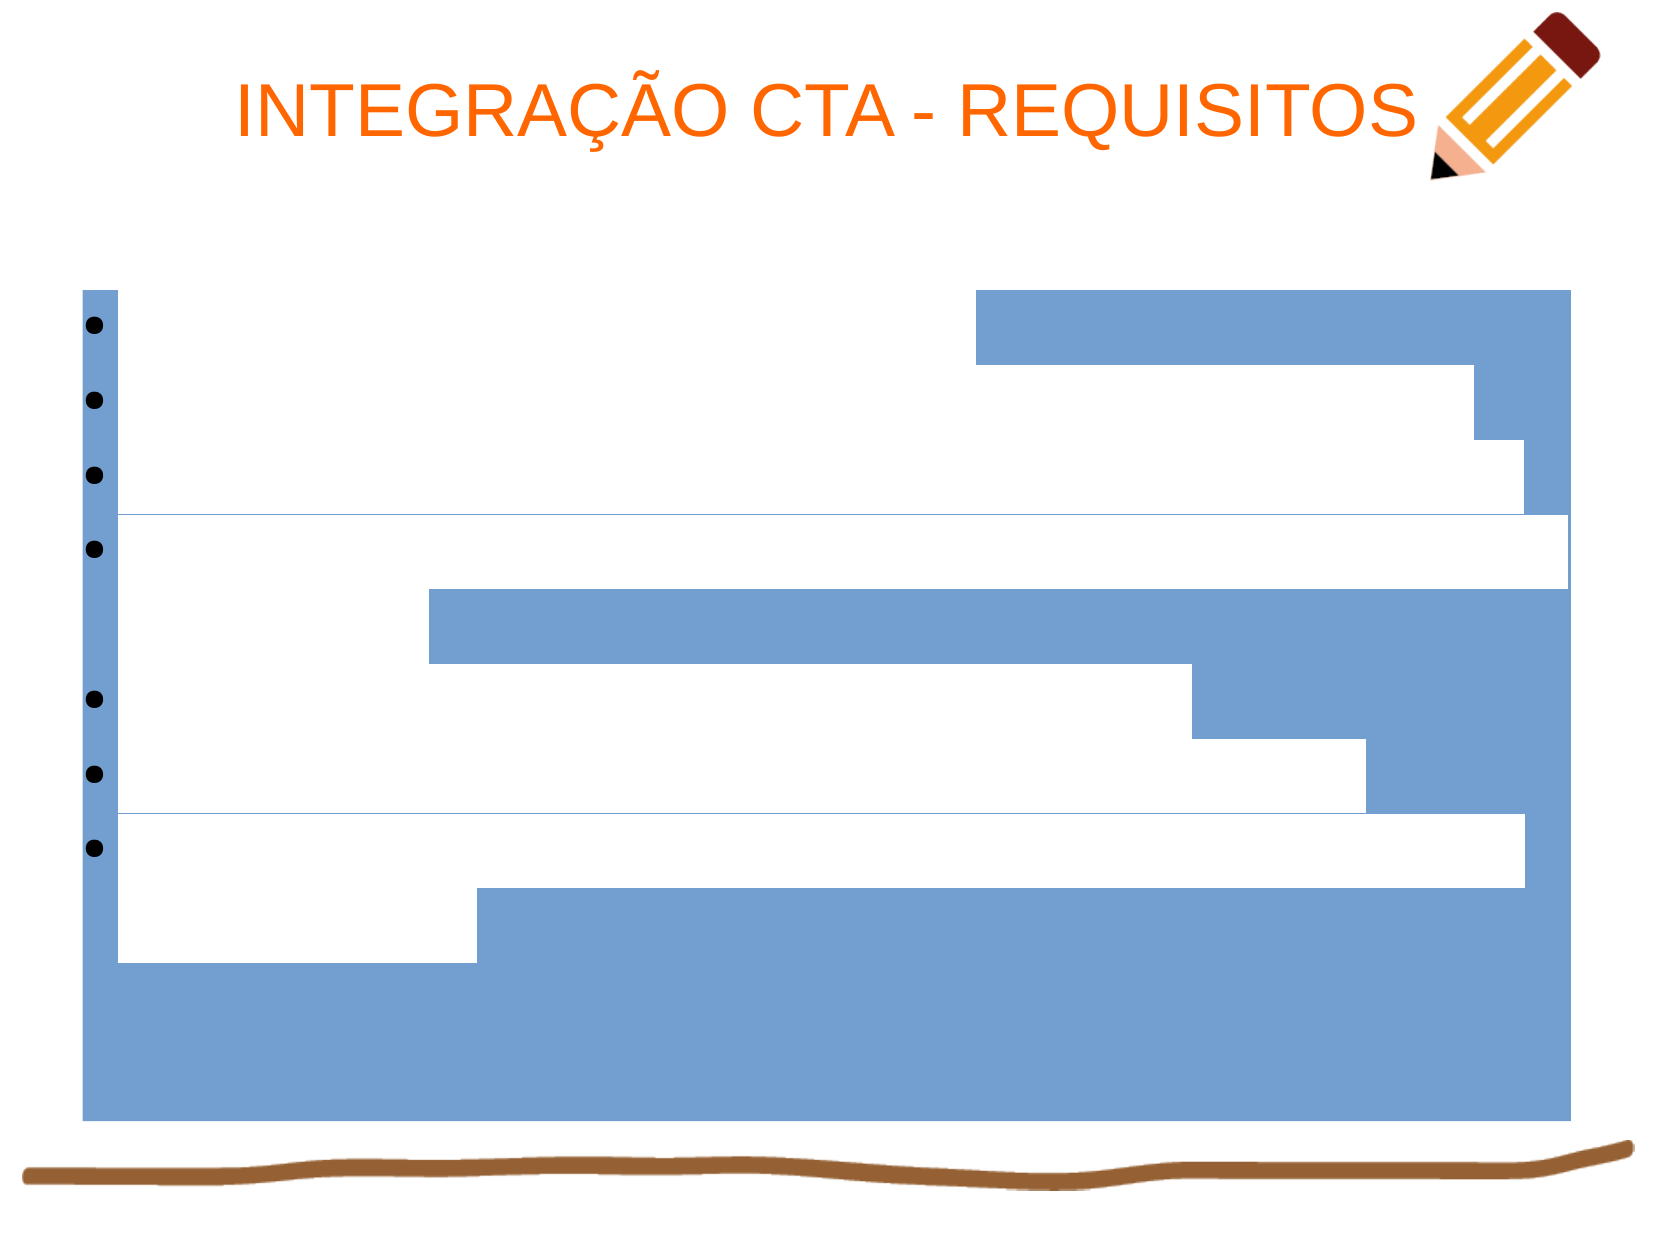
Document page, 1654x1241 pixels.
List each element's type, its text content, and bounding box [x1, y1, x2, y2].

title INTEGRAÇÃO CTA - REQUISITOS [82, 49, 1571, 172]
subtitle Tempo de simulação 2000s Ruas Norte-Sul são identificadas por 1 - 10 Ruas Leste-Oeste são identificadas por A - J Todas as ruas são de mão única, com direção N, S, E, W Ruas podem ter 1, 2, 3 ou 4 pistas Uma quadra tem o tamanho 100 metros Em uma quadra, cada pista tem espaço para 25 veículos [82, 290, 1571, 1122]
picture [22, 1140, 1635, 1191]
picture [1430, 12, 1601, 181]
